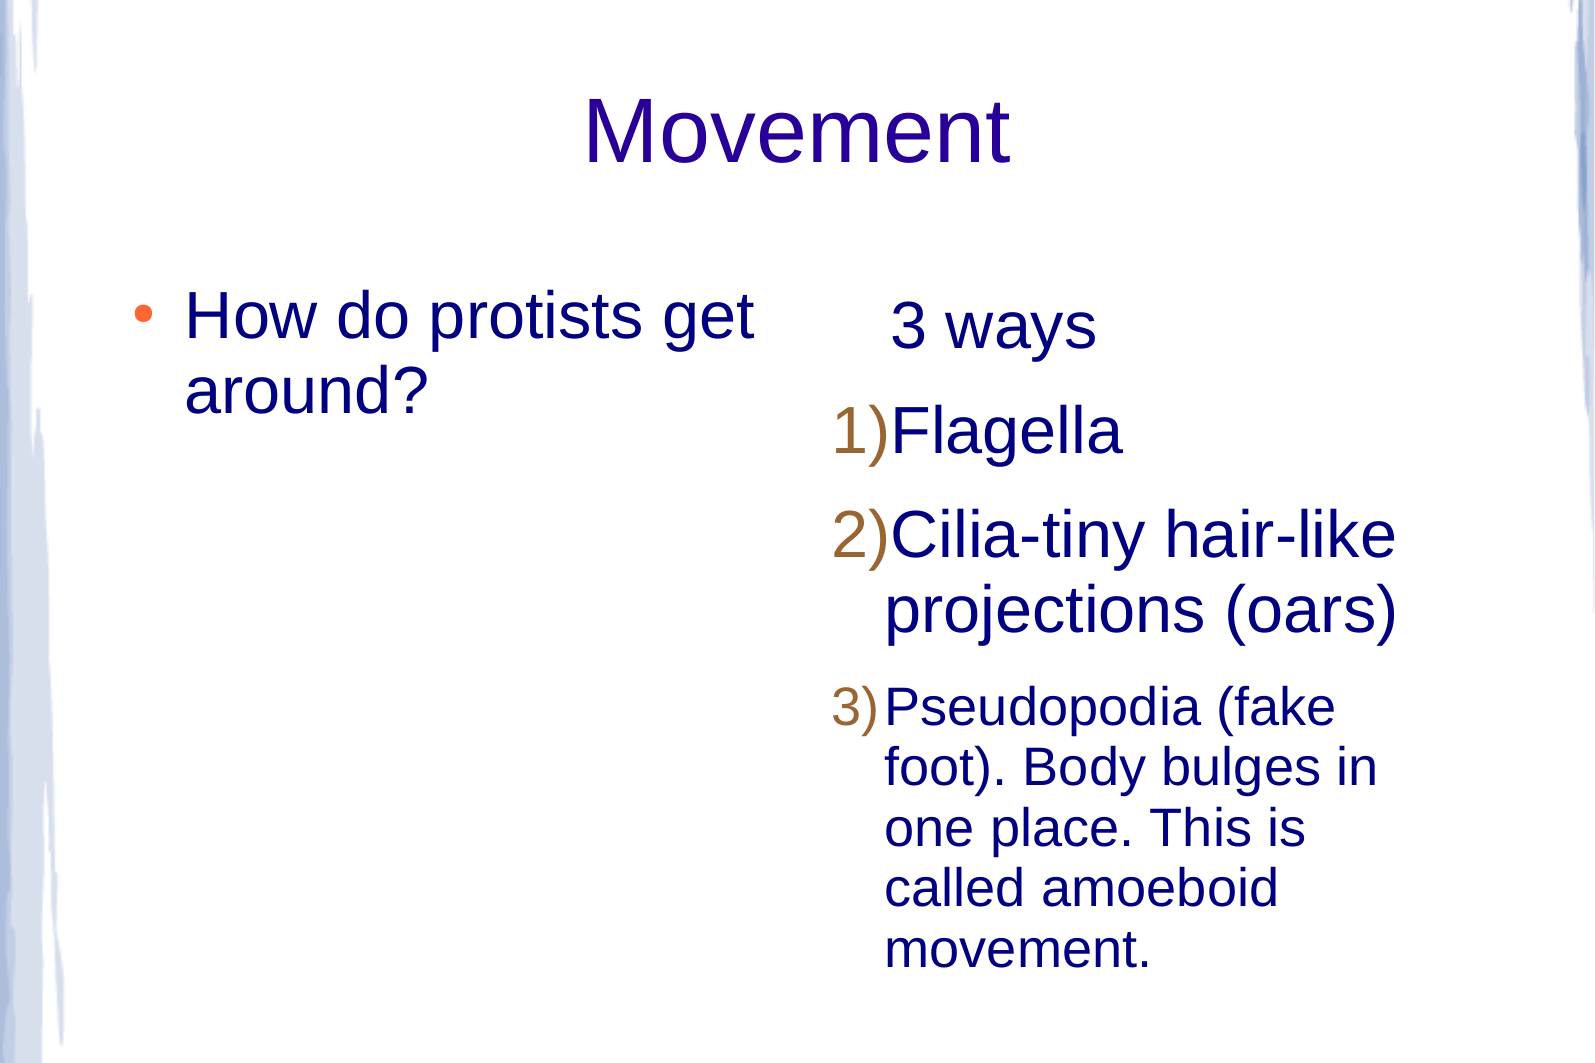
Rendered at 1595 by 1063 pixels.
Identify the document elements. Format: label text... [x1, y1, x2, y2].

picture [0, 0, 1595, 1063]
title Movement [79, 42, 1515, 220]
list How do protists get around? [113, 278, 798, 861]
list 3 ways Flagella Cilia-tiny hair-like projections (oars) Pseudopodia (fake foot). Body bulges in one place. This is called amoeboid movement. [813, 288, 1453, 979]
